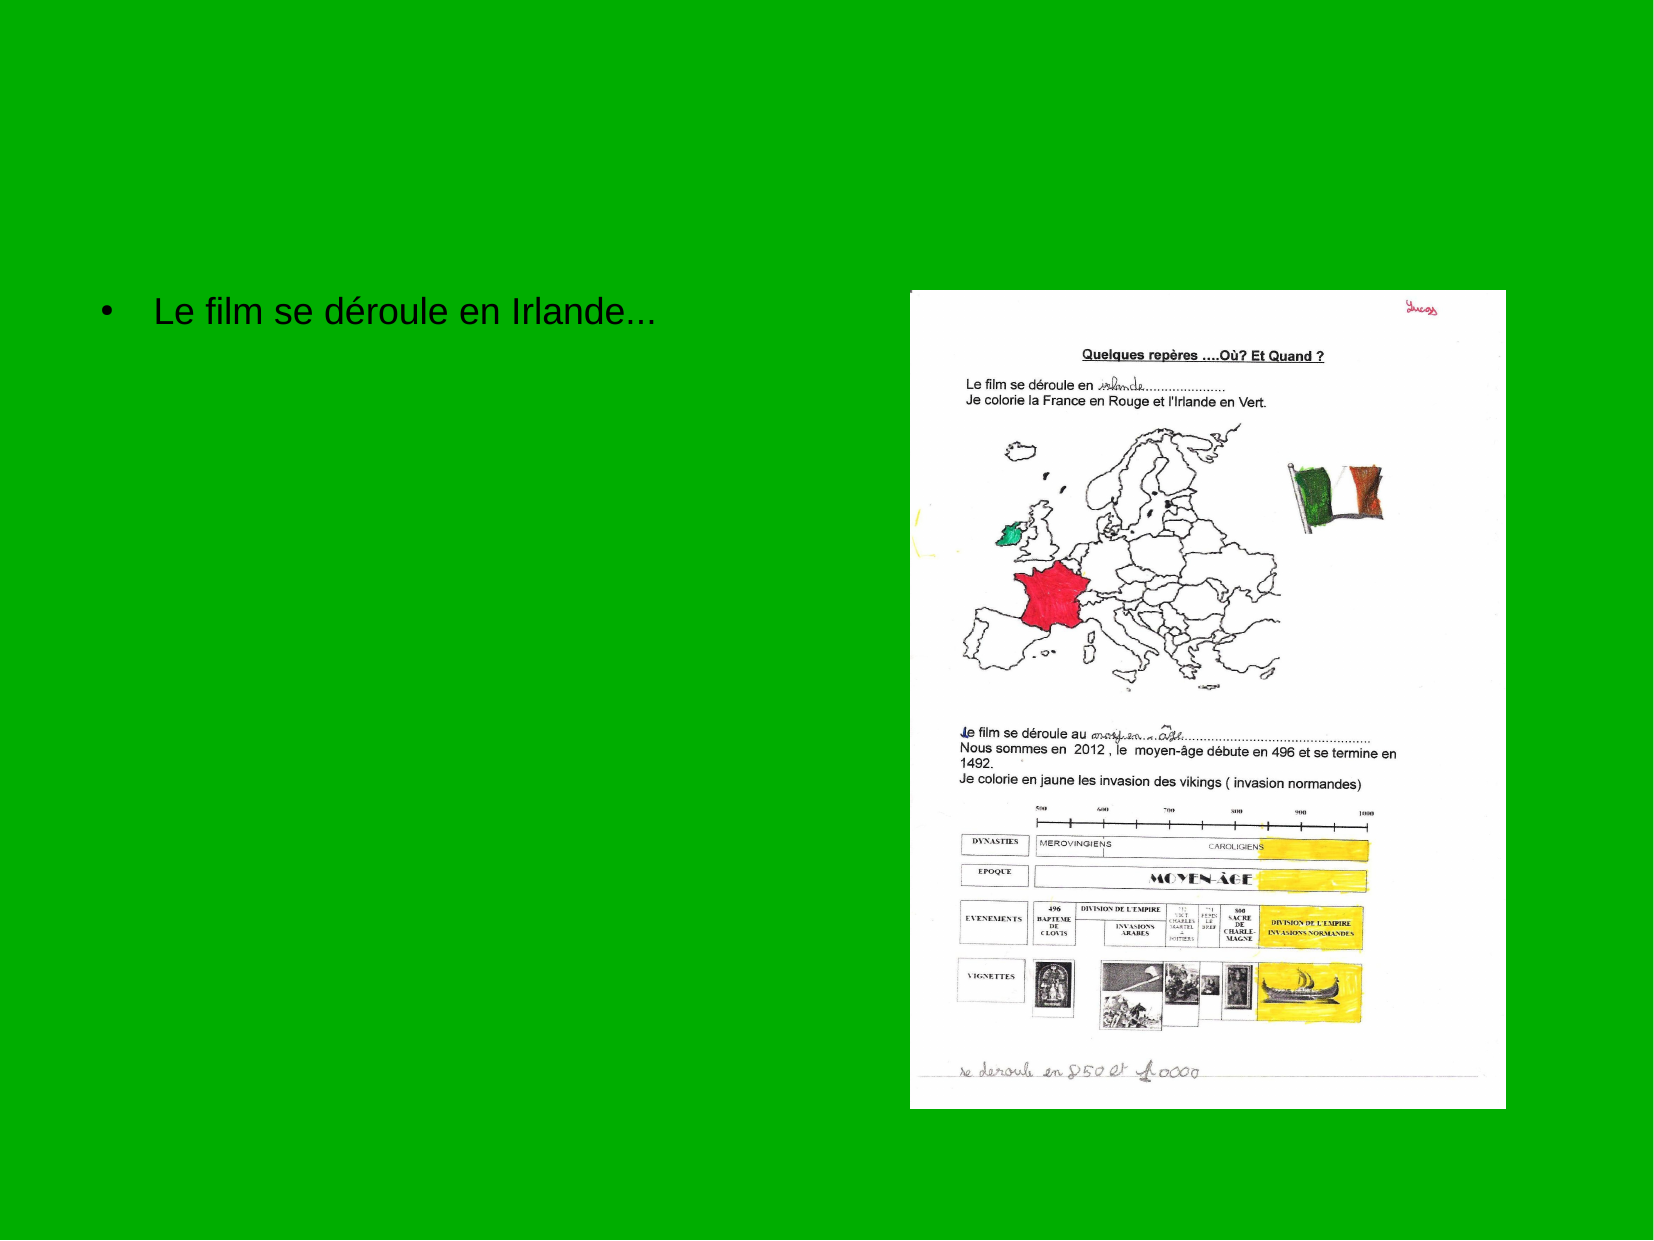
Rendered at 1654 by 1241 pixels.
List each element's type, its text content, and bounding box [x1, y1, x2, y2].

list Le film se déroule en Irlande... [82, 290, 809, 1109]
picture [910, 290, 1506, 1109]
